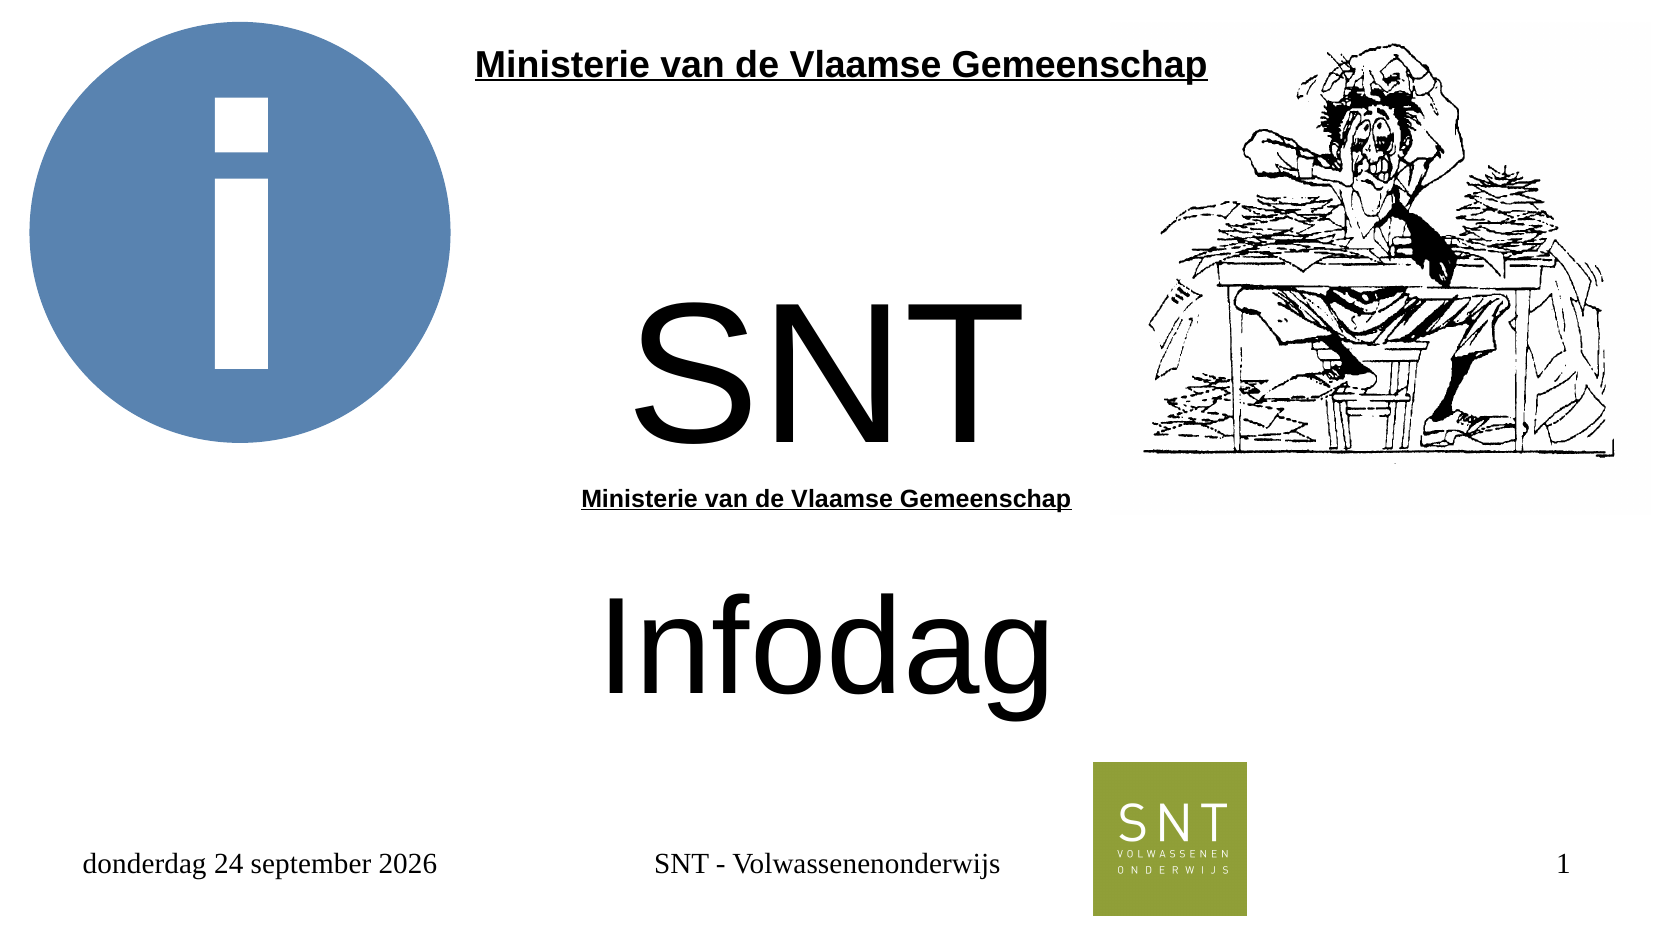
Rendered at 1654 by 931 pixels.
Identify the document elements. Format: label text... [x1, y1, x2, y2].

picture [1110, 22, 1651, 515]
text_box [29, 21, 451, 443]
subtitle Infodag [82, 375, 1571, 916]
text_box Ministerie van de Vlaamse Gemeenschap [413, 29, 1270, 99]
title SNT Ministerie van de Vlaamse Gemeenschap [396, 194, 1110, 375]
